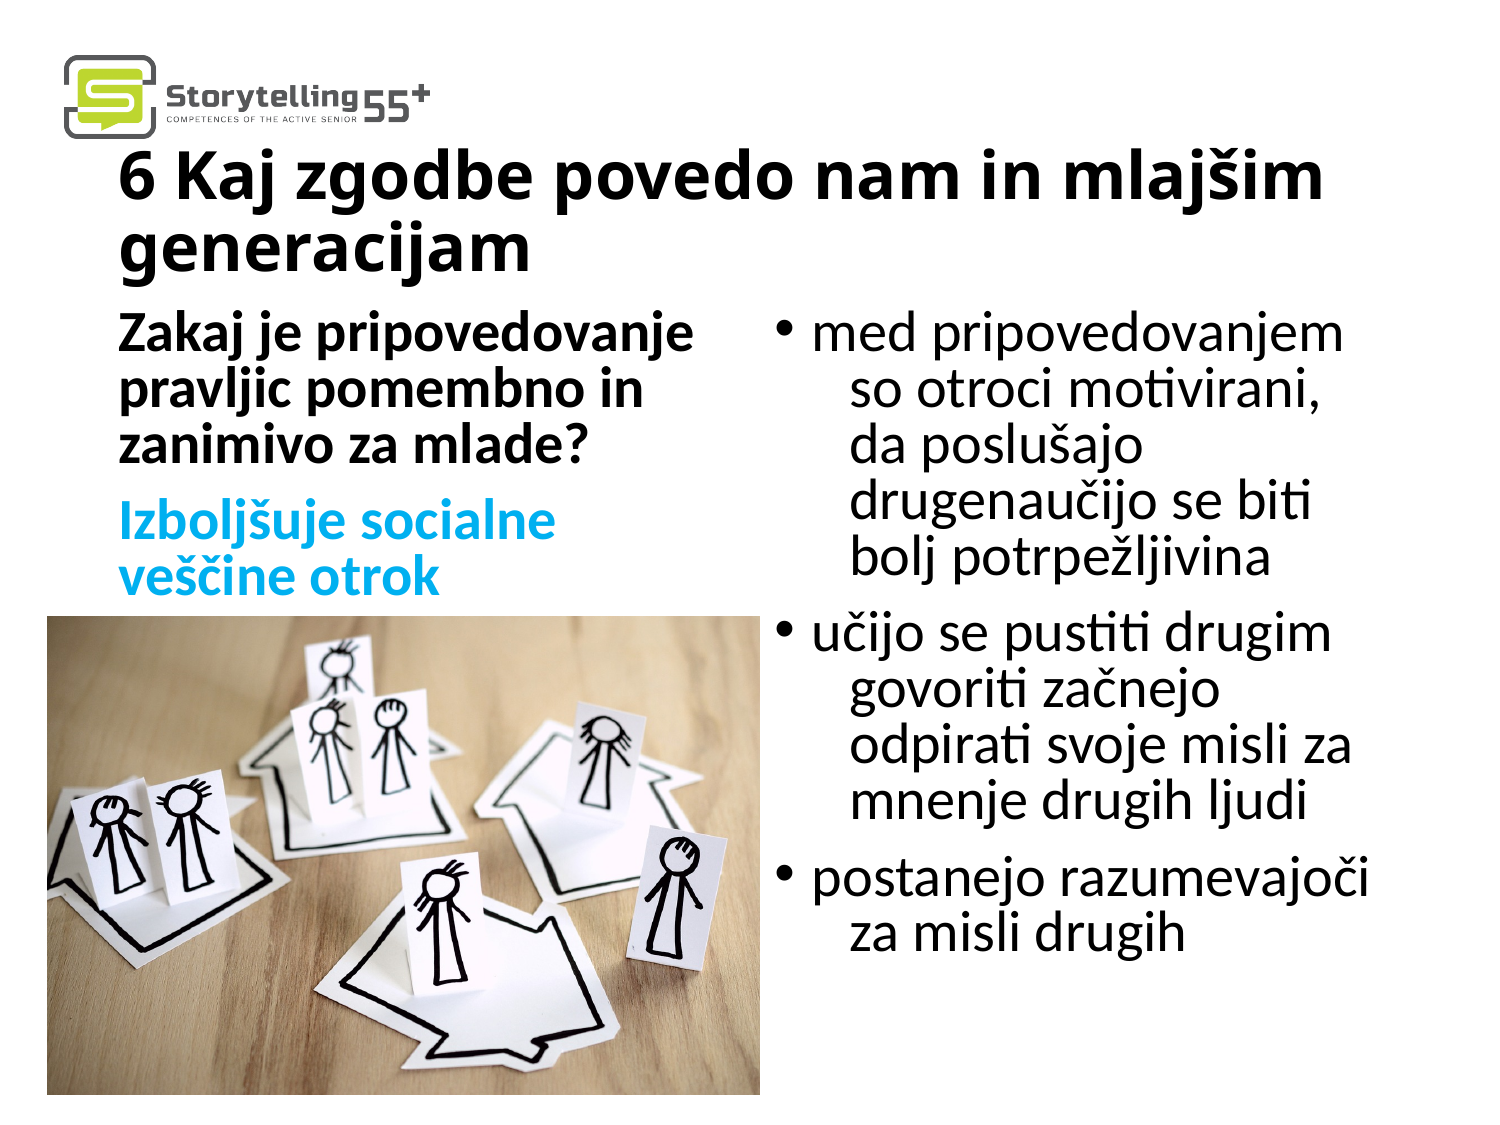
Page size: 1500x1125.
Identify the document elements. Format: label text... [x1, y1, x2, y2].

list Zakaj je pripovedovanje pravljic pomembno in zanimivo za mlade? Izboljšuje socialne veščine otrok [103, 299, 741, 616]
list med pripovedovanjem so otroci motivirani, da poslušajo drugenaučijo se biti bolj potrpežljivina učijo se pustiti drugim govoriti začnejo odpirati svoje misli za mnenje drugih ljudi postanejo razumevajoči za misli drugih [759, 299, 1397, 1014]
title 6 Kaj zgodbe povedo nam in mlajšim generacijam [103, 127, 1397, 300]
picture [64, 55, 430, 139]
picture [47, 616, 760, 1095]
